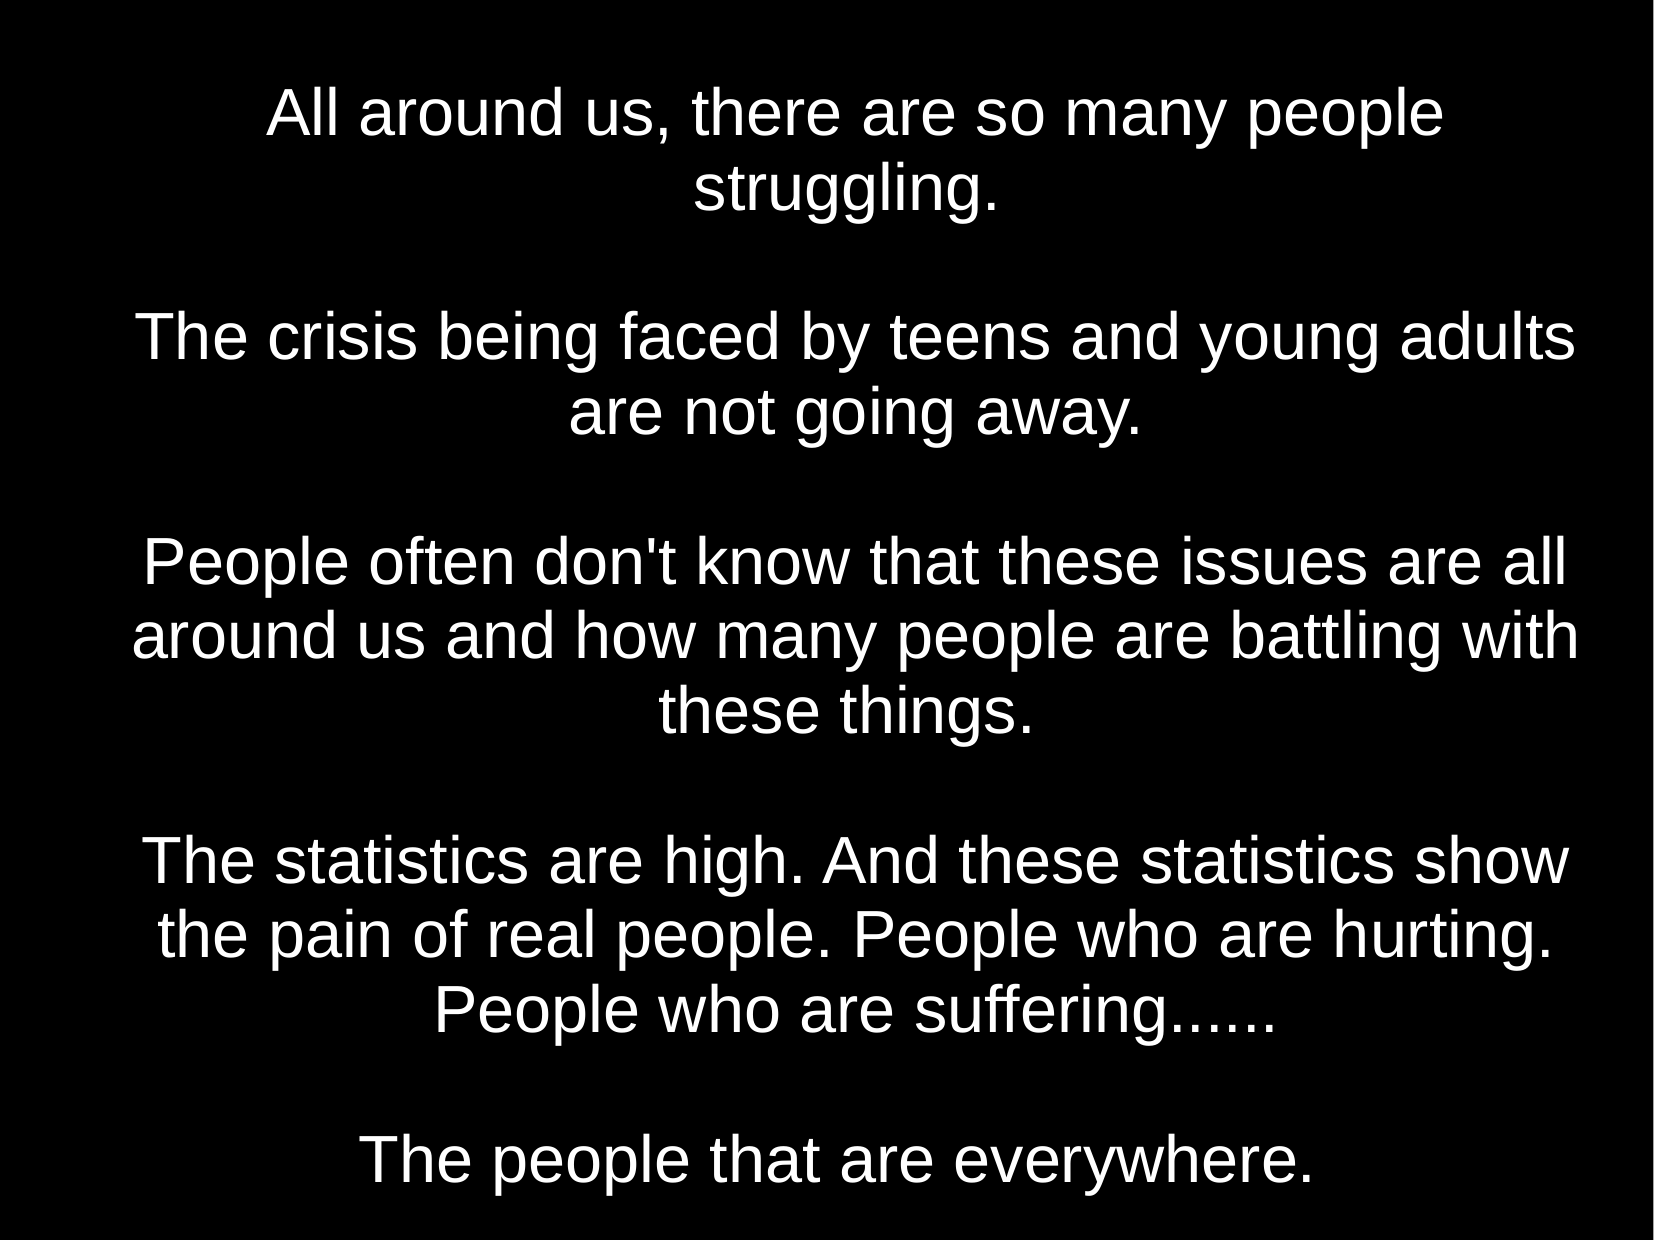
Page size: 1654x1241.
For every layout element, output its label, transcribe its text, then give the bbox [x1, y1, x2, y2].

subtitle All around us, there are so many people struggling. The crisis being faced by teens and young adults are not going away. People often don't know that these issues are all around us and how many people are battling with these things. The statistics are high. And these statistics show the pain of real people. People who are hurting. People who are suffering...... The people that are everywhere. [112, 75, 1601, 1241]
